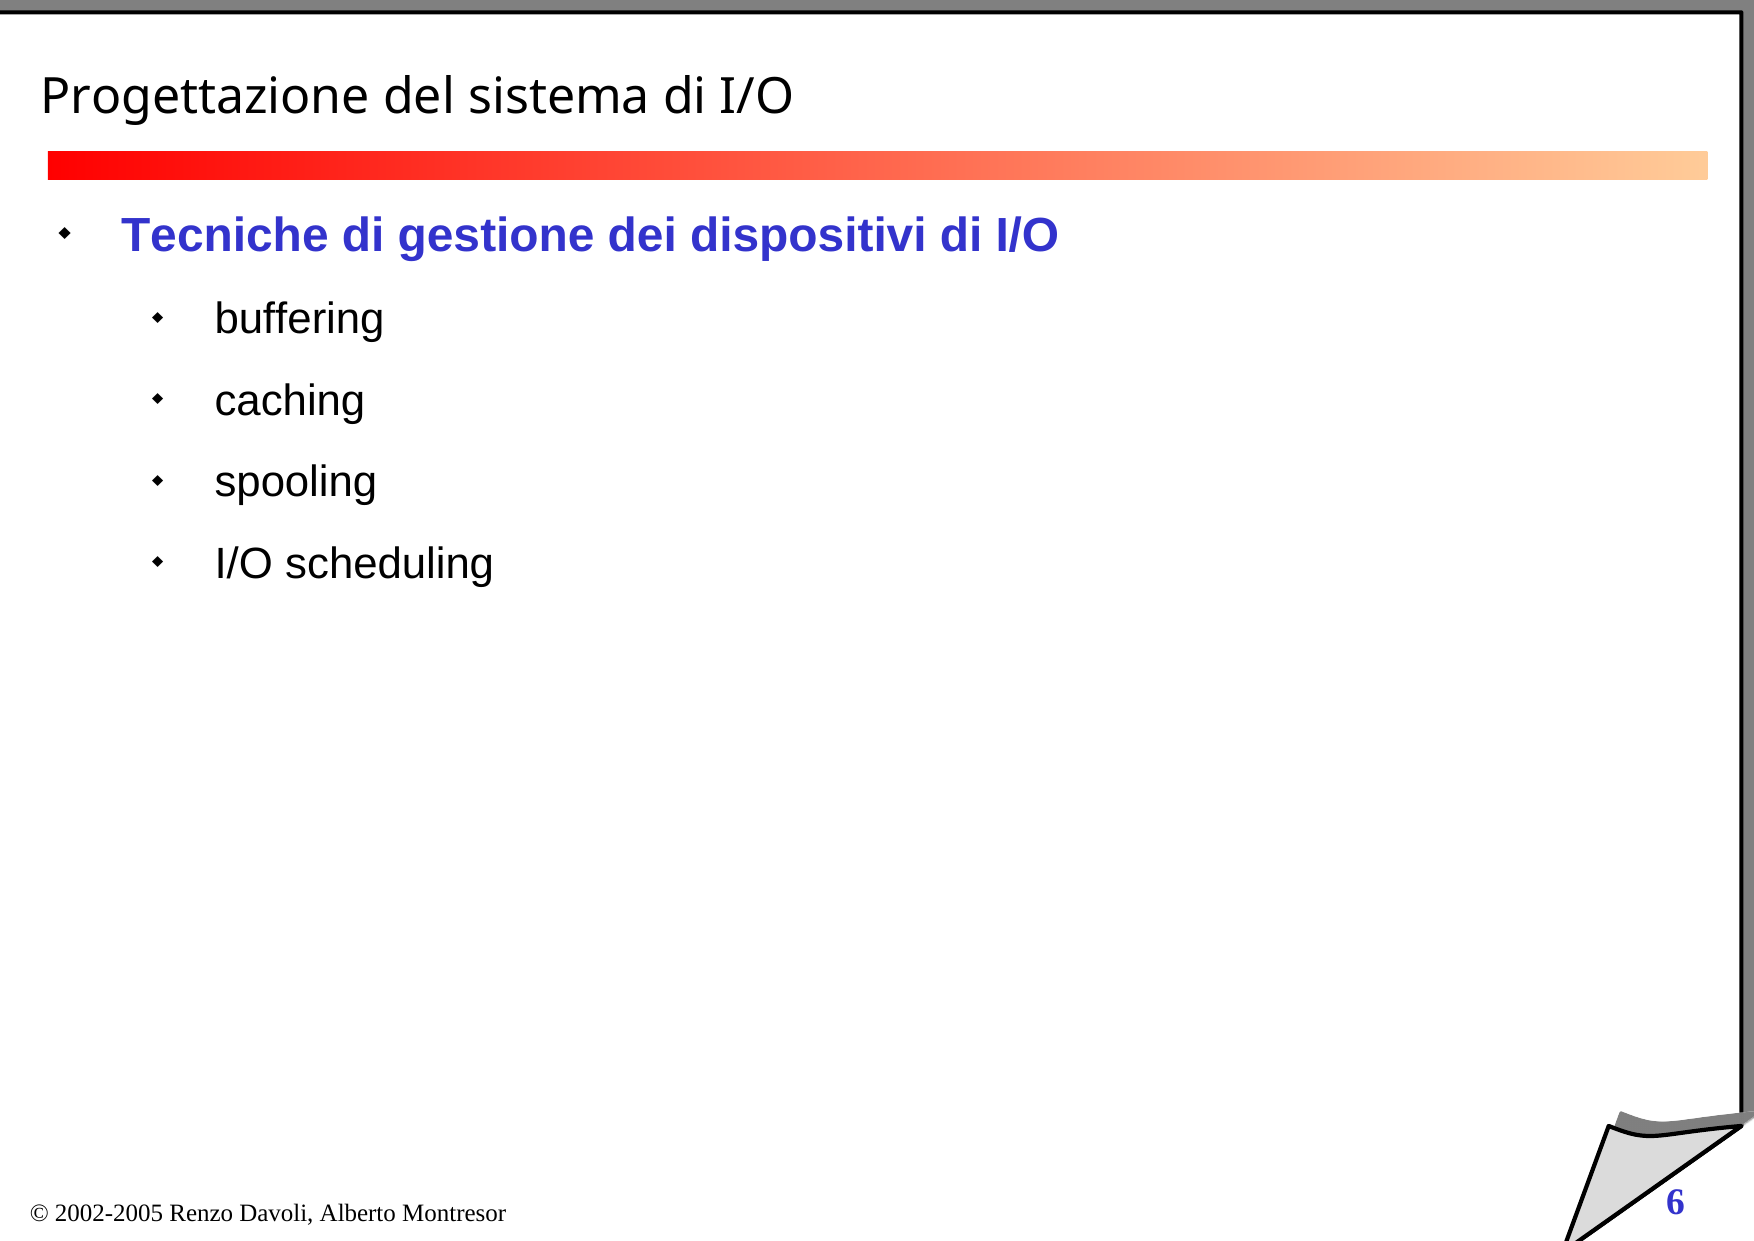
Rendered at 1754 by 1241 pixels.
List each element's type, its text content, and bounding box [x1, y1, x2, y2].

title Progettazione del sistema di I/O [40, 49, 1714, 144]
list Tecniche di gestione dei dispositivi di I/O buffering caching spooling I/O scheduling [58, 206, 1696, 815]
